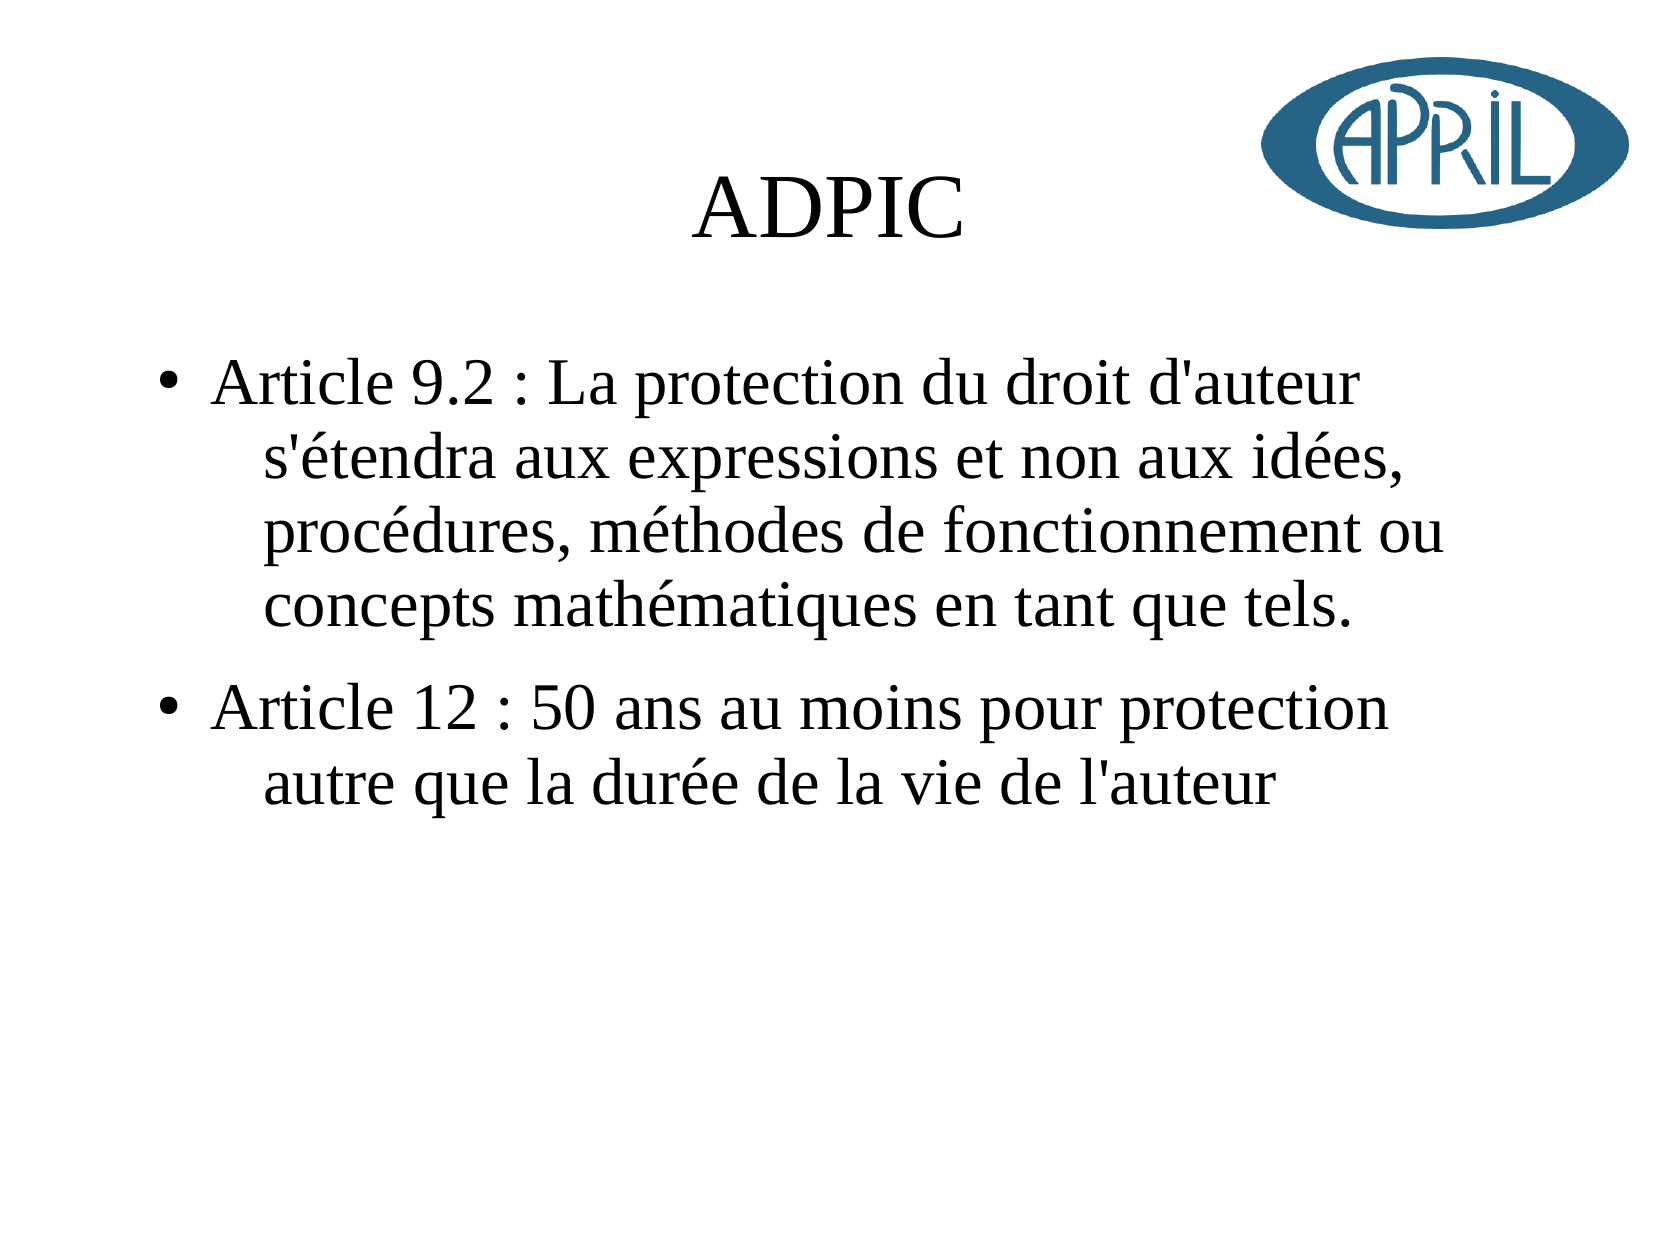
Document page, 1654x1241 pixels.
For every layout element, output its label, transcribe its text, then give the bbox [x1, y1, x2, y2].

picture [1261, 57, 1629, 229]
title ADPIC [121, 102, 1538, 311]
list Article 9.2 : La protection du droit d'auteur s'étendra aux expressions et non aux idées, procédures, méthodes de fonctionnement ou concepts mathématiques en tant que tels. Article 12 : 50 ans au moins pour protection autre que la durée de la vie de l'auteur [121, 344, 1534, 1127]
